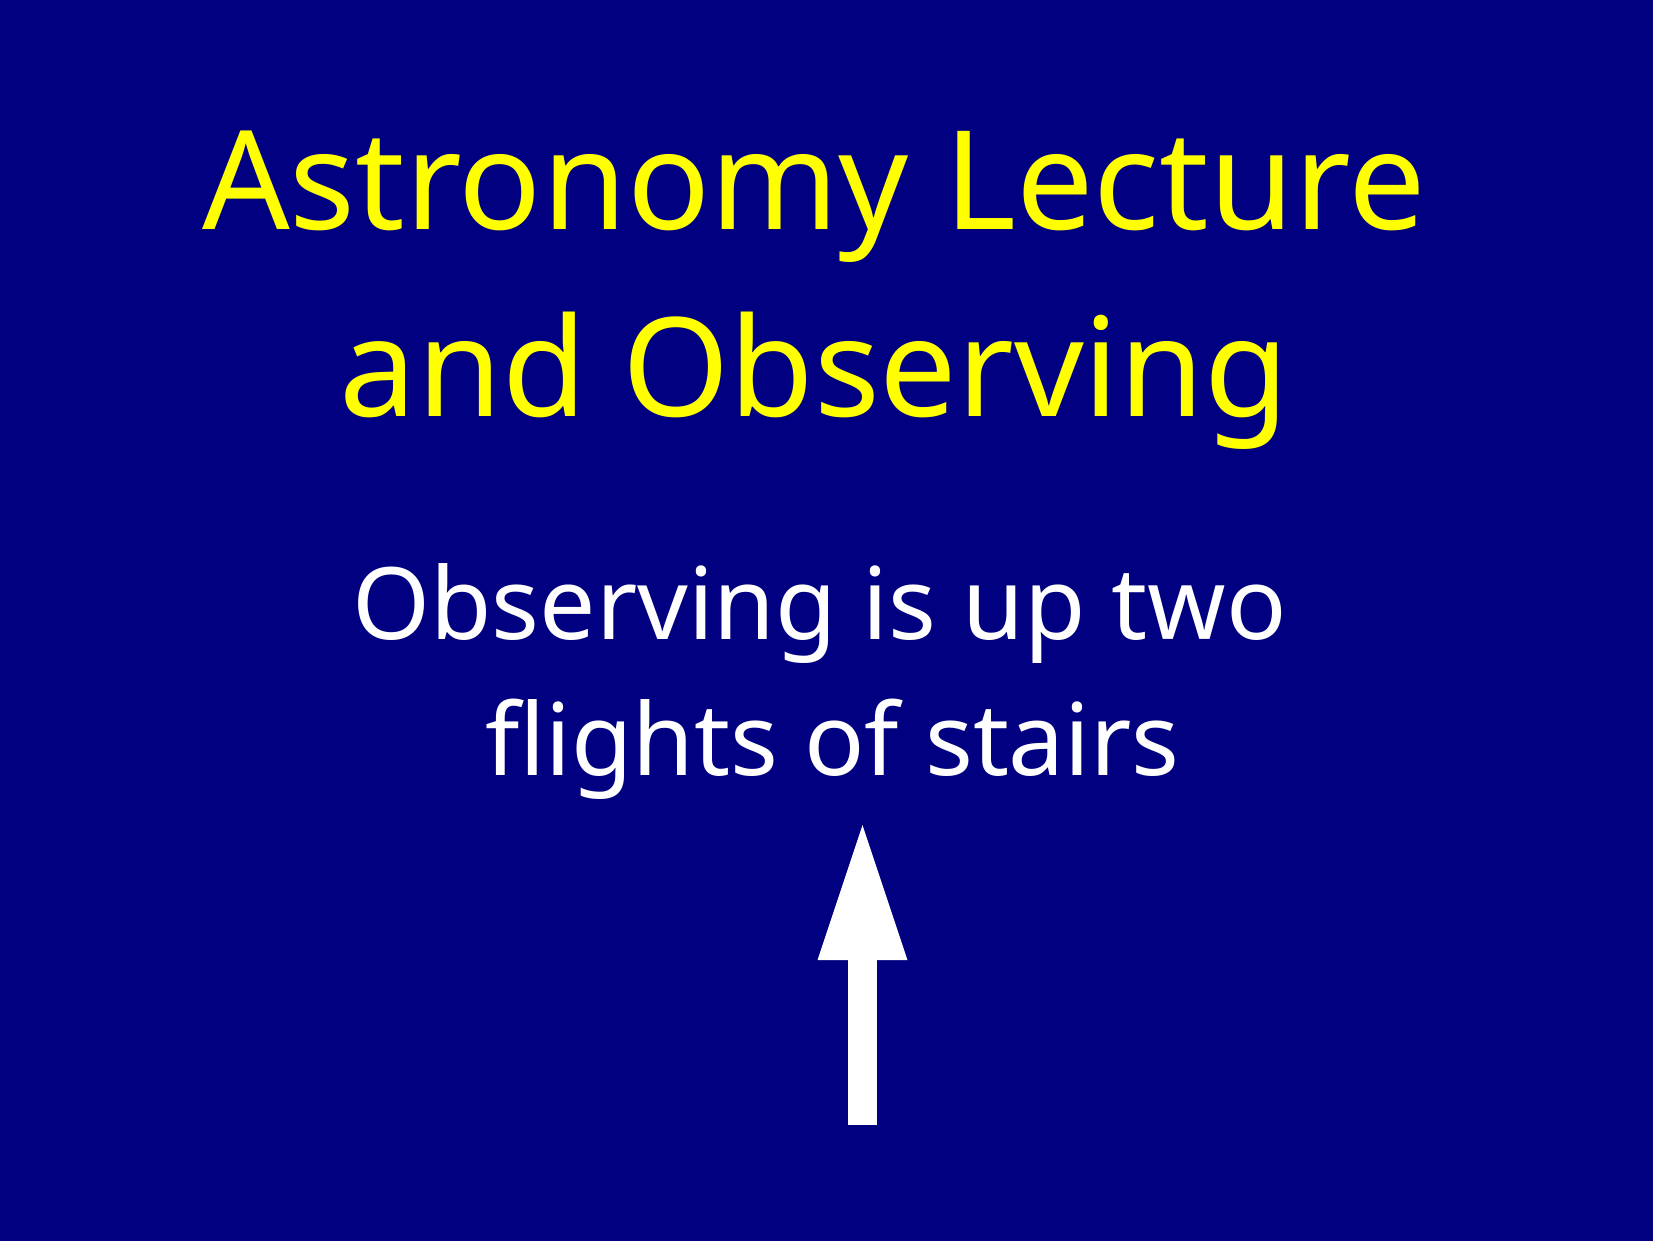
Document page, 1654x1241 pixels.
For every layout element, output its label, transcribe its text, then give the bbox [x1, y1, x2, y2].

text_box Astronomy Lecture and Observing [187, 75, 1500, 422]
text_box Observing is up two flights of stairs [337, 525, 1375, 781]
